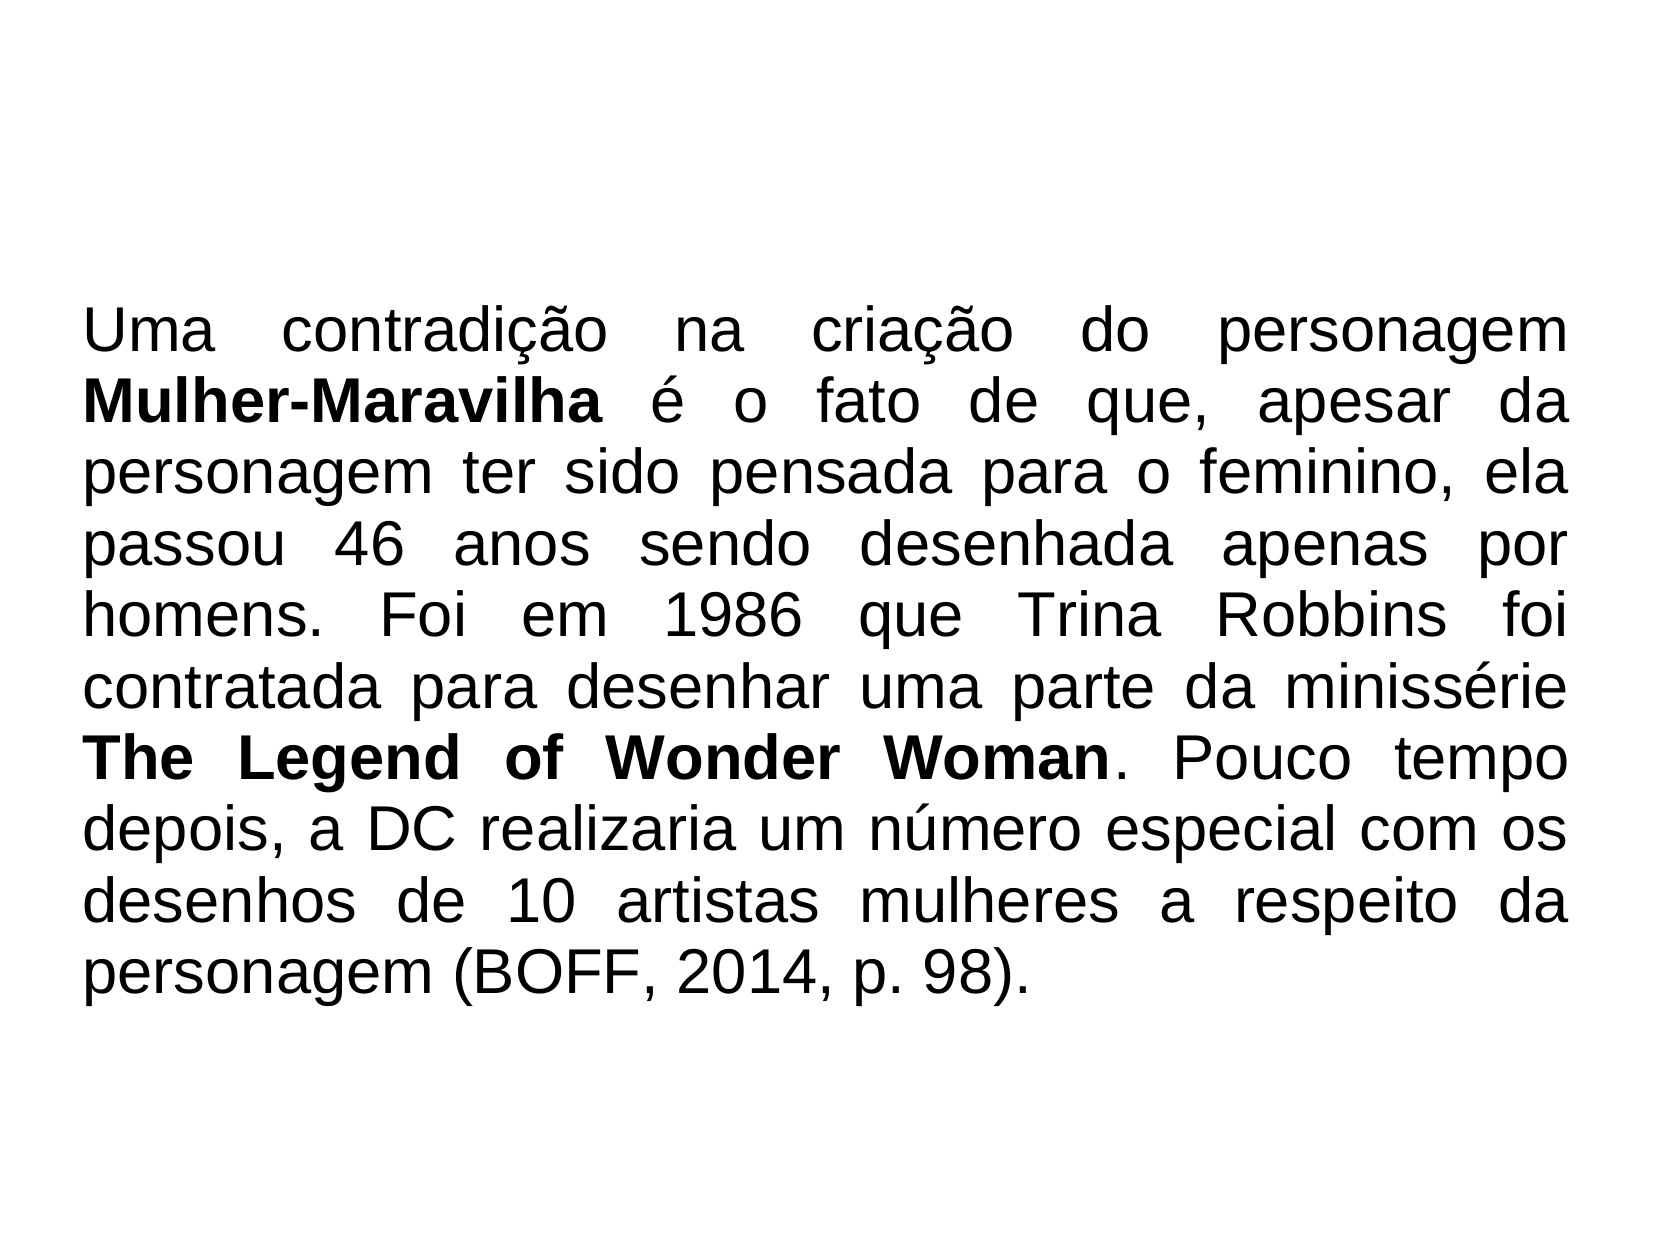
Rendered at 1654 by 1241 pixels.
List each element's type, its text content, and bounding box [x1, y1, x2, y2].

list Uma contradição na criação do personagem Mulher-Maravilha é o fato de que, apesar da personagem ter sido pensada para o feminino, ela passou 46 anos sendo desenhada apenas por homens. Foi em 1986 que Trina Robbins foi contratada para desenhar uma parte da minissérie The Legend of Wonder Woman. Pouco tempo depois, a DC realizaria um número especial com os desenhos de 10 artistas mulheres a respeito da personagem (BOFF, 2014, p. 98). [82, 290, 1571, 1010]
